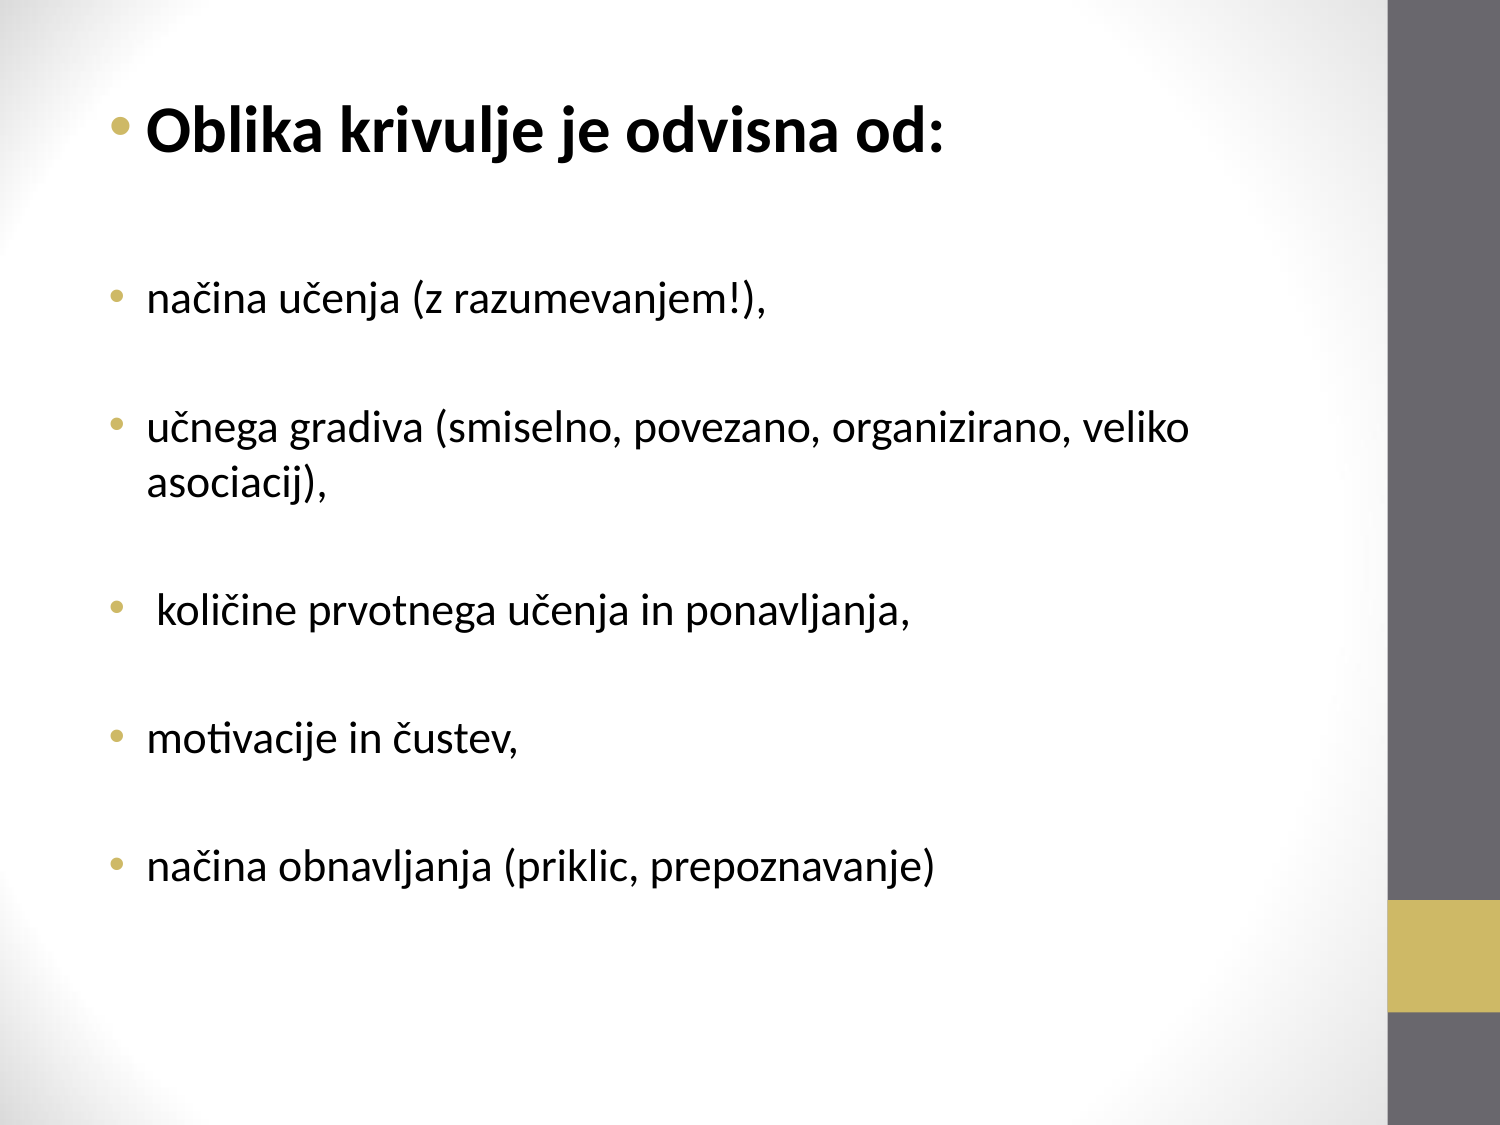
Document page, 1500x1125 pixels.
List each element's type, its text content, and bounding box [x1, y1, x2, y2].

picture [0, 0, 1387, 1125]
list Oblika krivulje je odvisna od: načina učenja (z razumevanjem!), učnega gradiva (smiselno, povezano, organizirano, veliko asociacij), količine prvotnega učenja in ponavljanja, motivacije in čustev, načina obnavljanja (priklic, prepoznavanje) [75, 78, 1325, 1050]
